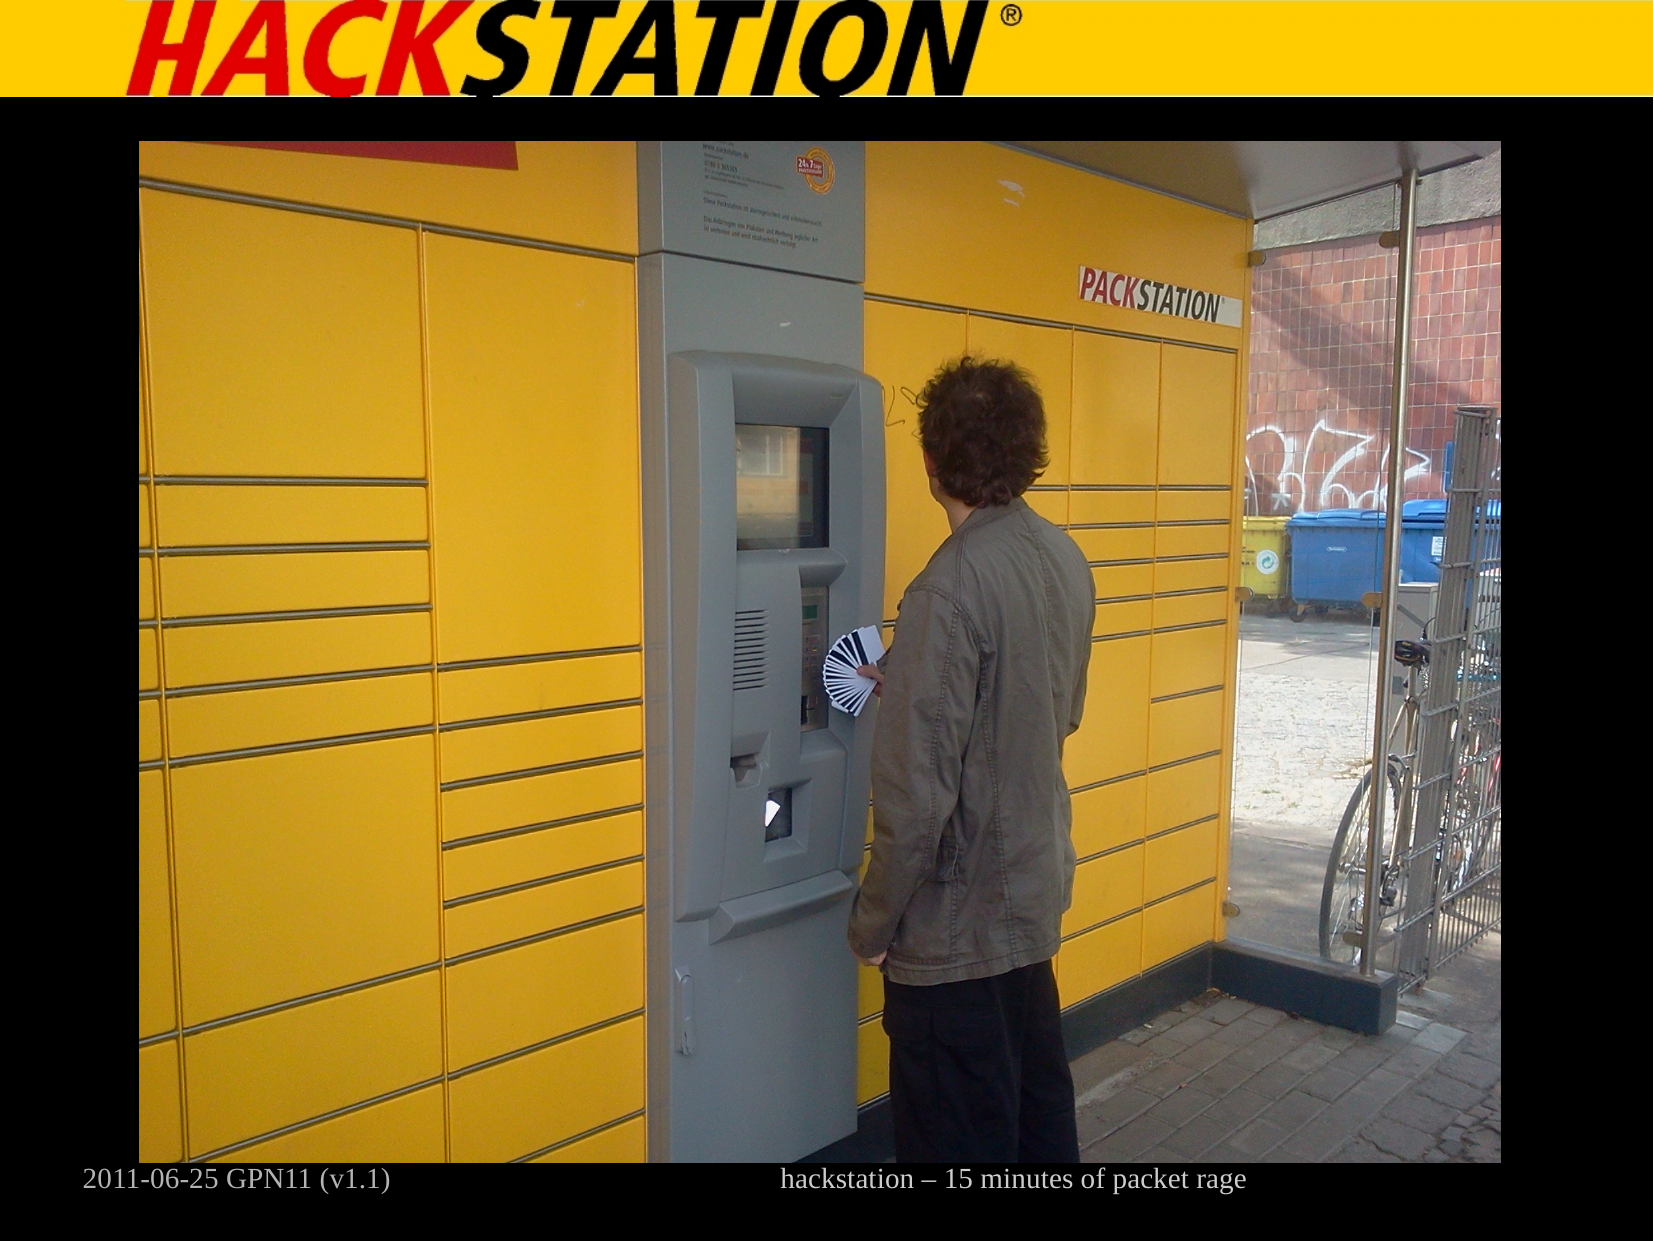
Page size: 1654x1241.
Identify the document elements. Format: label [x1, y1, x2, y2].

picture [139, 141, 1501, 1163]
picture [0, 0, 1653, 97]
